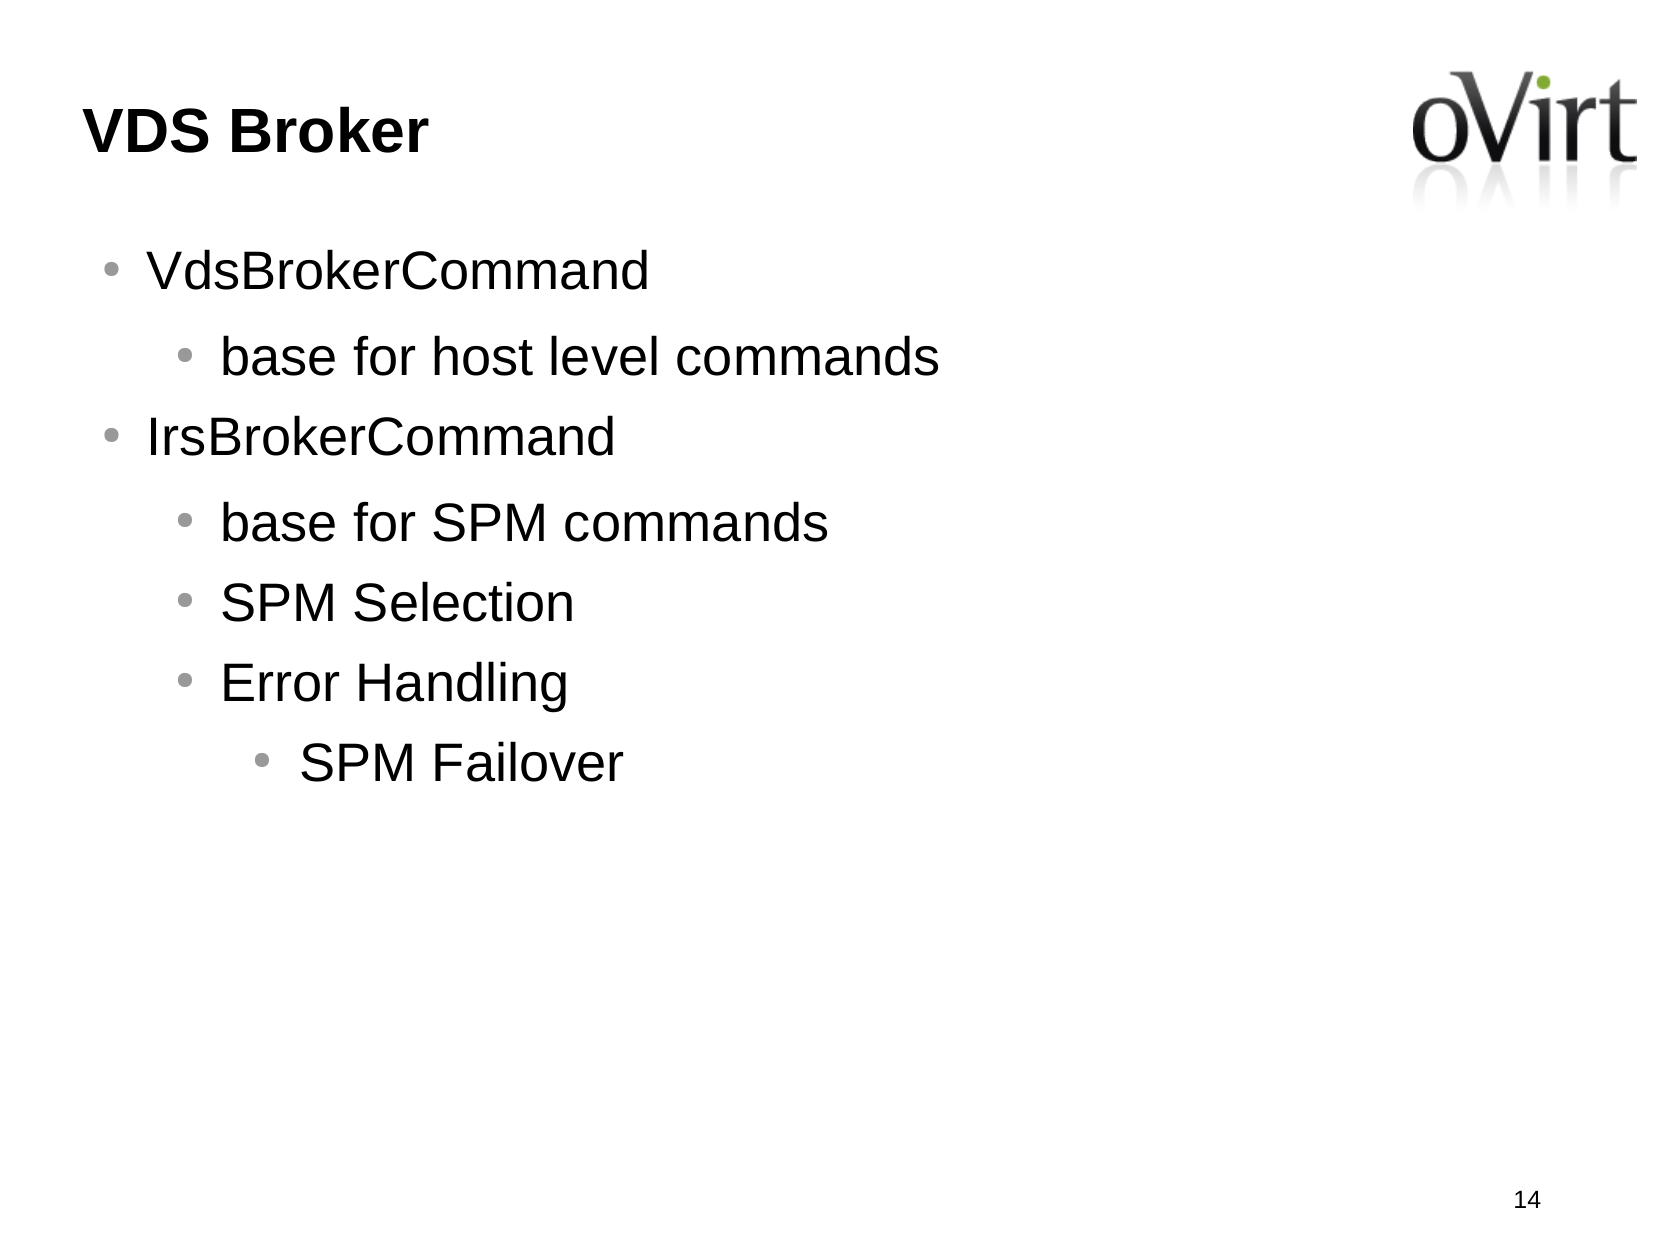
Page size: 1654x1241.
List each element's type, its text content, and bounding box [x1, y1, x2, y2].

list VdsBrokerCommand base for host level commands IrsBrokerCommand base for SPM commands SPM Selection Error Handling SPM Failover [86, 244, 1576, 1039]
title VDS Broker [82, 37, 1303, 226]
picture [1413, 63, 1637, 212]
